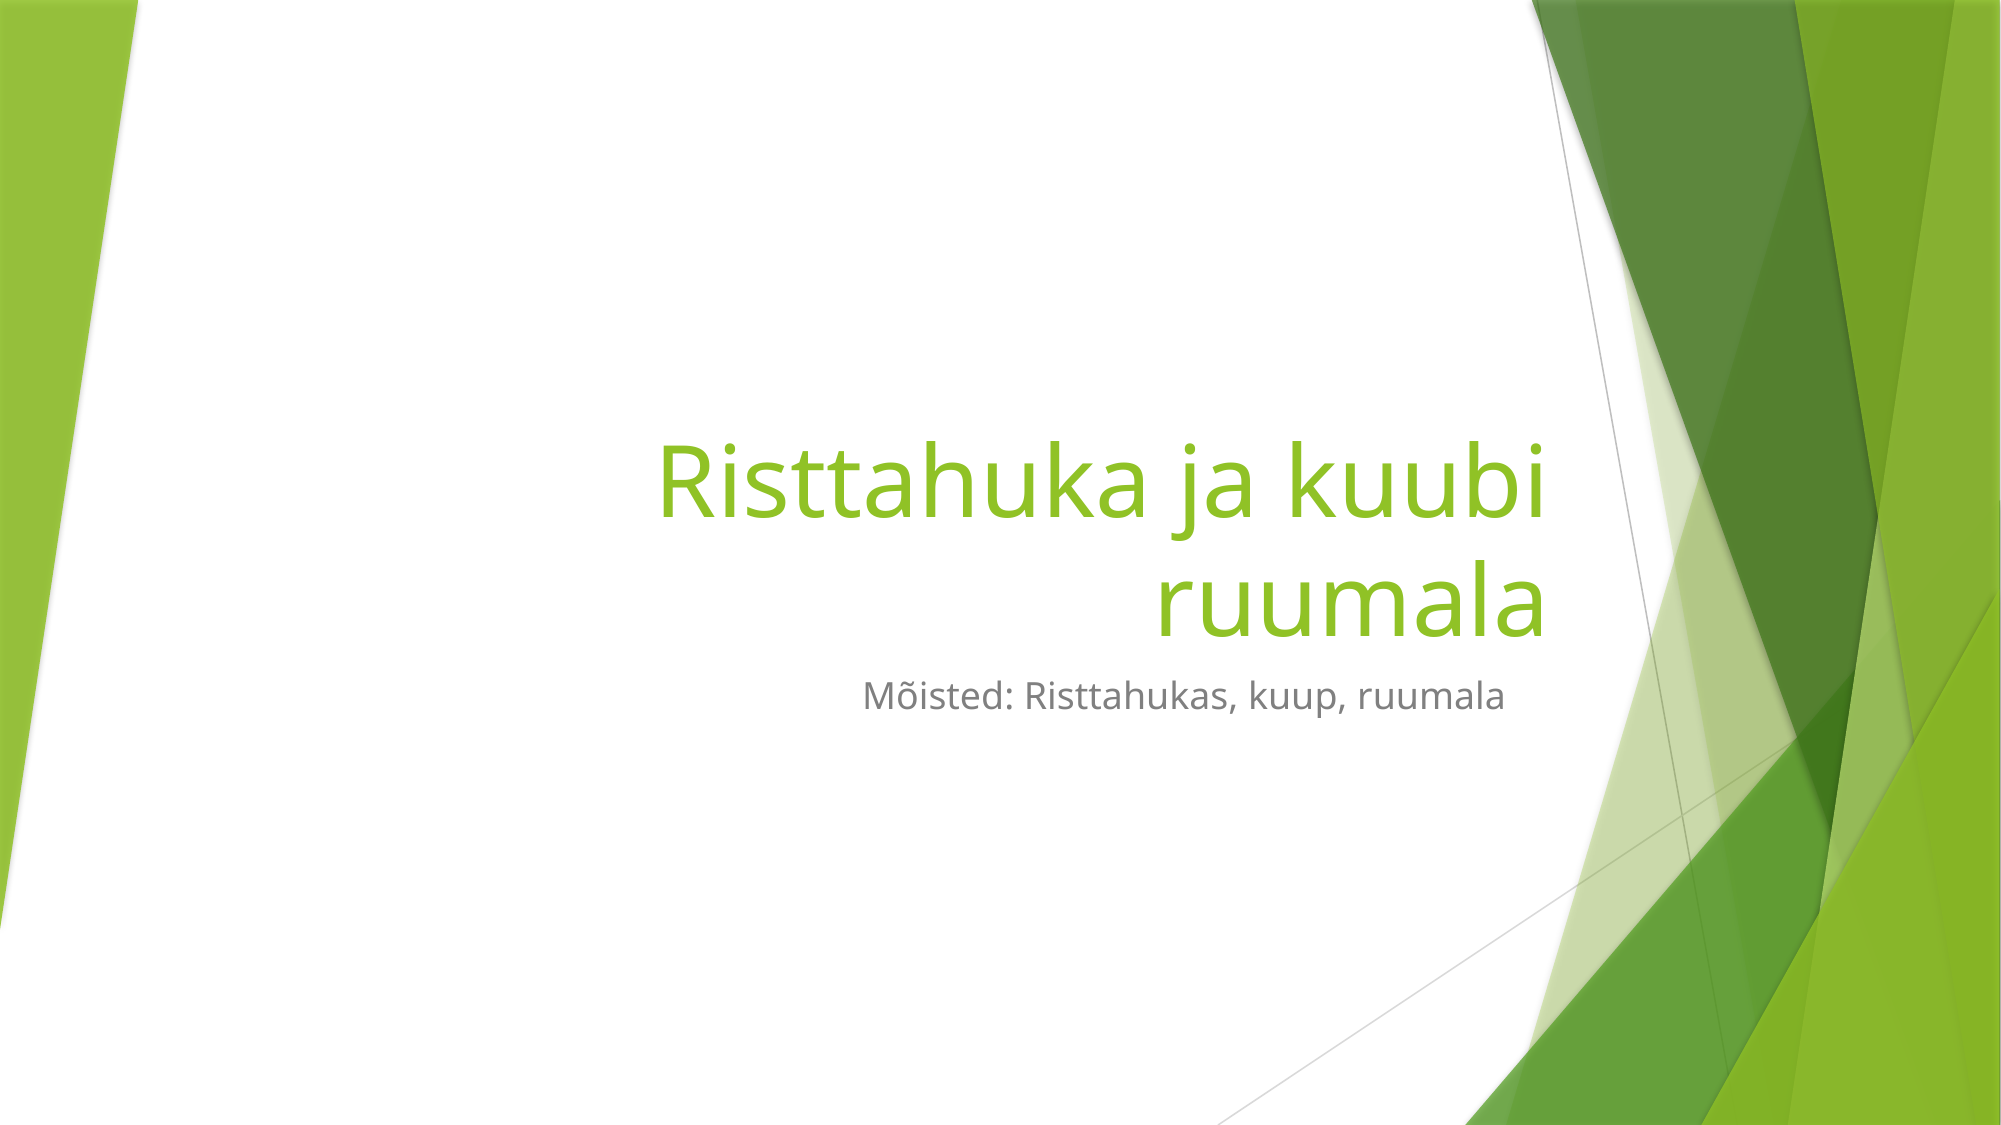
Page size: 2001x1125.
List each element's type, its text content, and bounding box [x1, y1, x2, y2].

subtitle Mõisted: Risttahukas, kuup, ruumala [247, 664, 1522, 845]
title Risttahuka ja kuubi ruumala [247, 394, 1565, 665]
